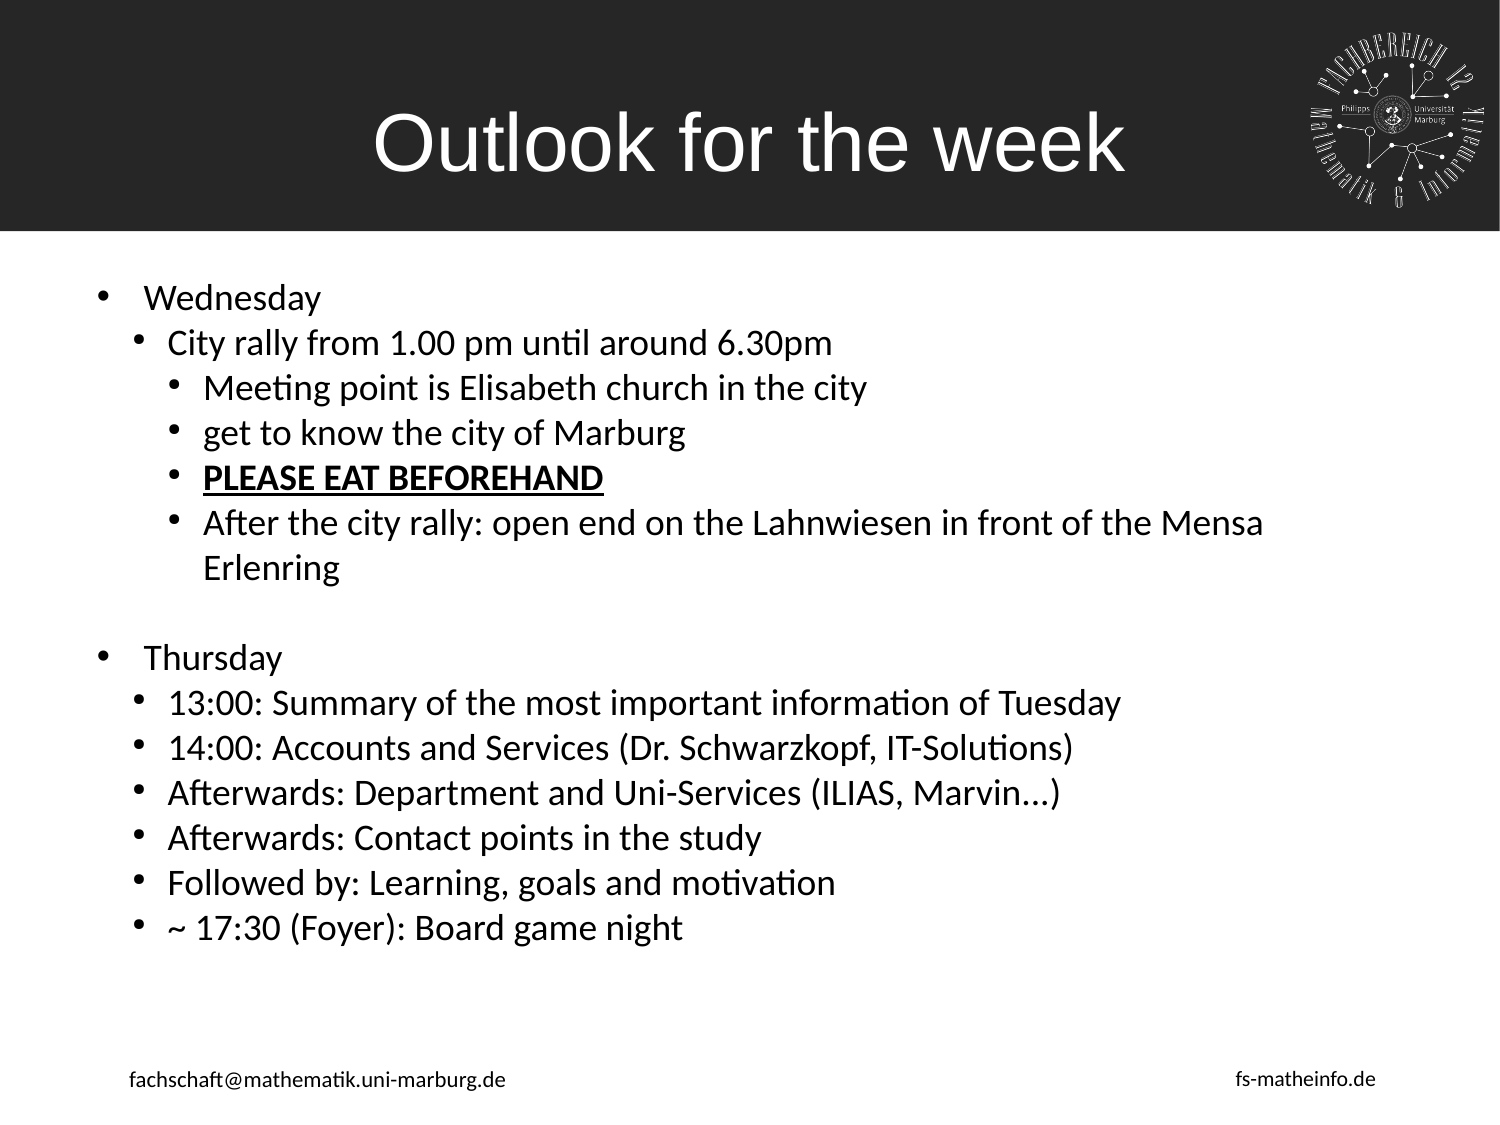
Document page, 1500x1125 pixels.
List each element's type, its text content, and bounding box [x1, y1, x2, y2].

text_box Outlook for the week [75, 44, 1425, 233]
text_box [0, 0, 1500, 232]
text_box fachschaft@mathematik.uni-marburg.de [114, 1057, 612, 1100]
text_box fs-matheinfo.de [1220, 1057, 1400, 1099]
picture [1310, 21, 1484, 210]
text_box Wednesday City rally from 1.00 pm until around 6.30pm Meeting point is Elisabeth church in the city get to know the city of Marburg PLEASE EAT BEFOREHAND After the city rally: open end on the Lahnwiesen in front of the Mensa Erlenring Thursday 13:00: Summary of the most important information of Tuesday 14:00: Accounts and Services (Dr. Schwarzkopf, IT-Solutions) Afterwards: Department and Uni-Services (ILIAS, Marvin...) Afterwards: Contact points in the study Followed by: Learning, goals and motivation ~ 17:30 (Foyer): Board game night [82, 265, 1417, 866]
